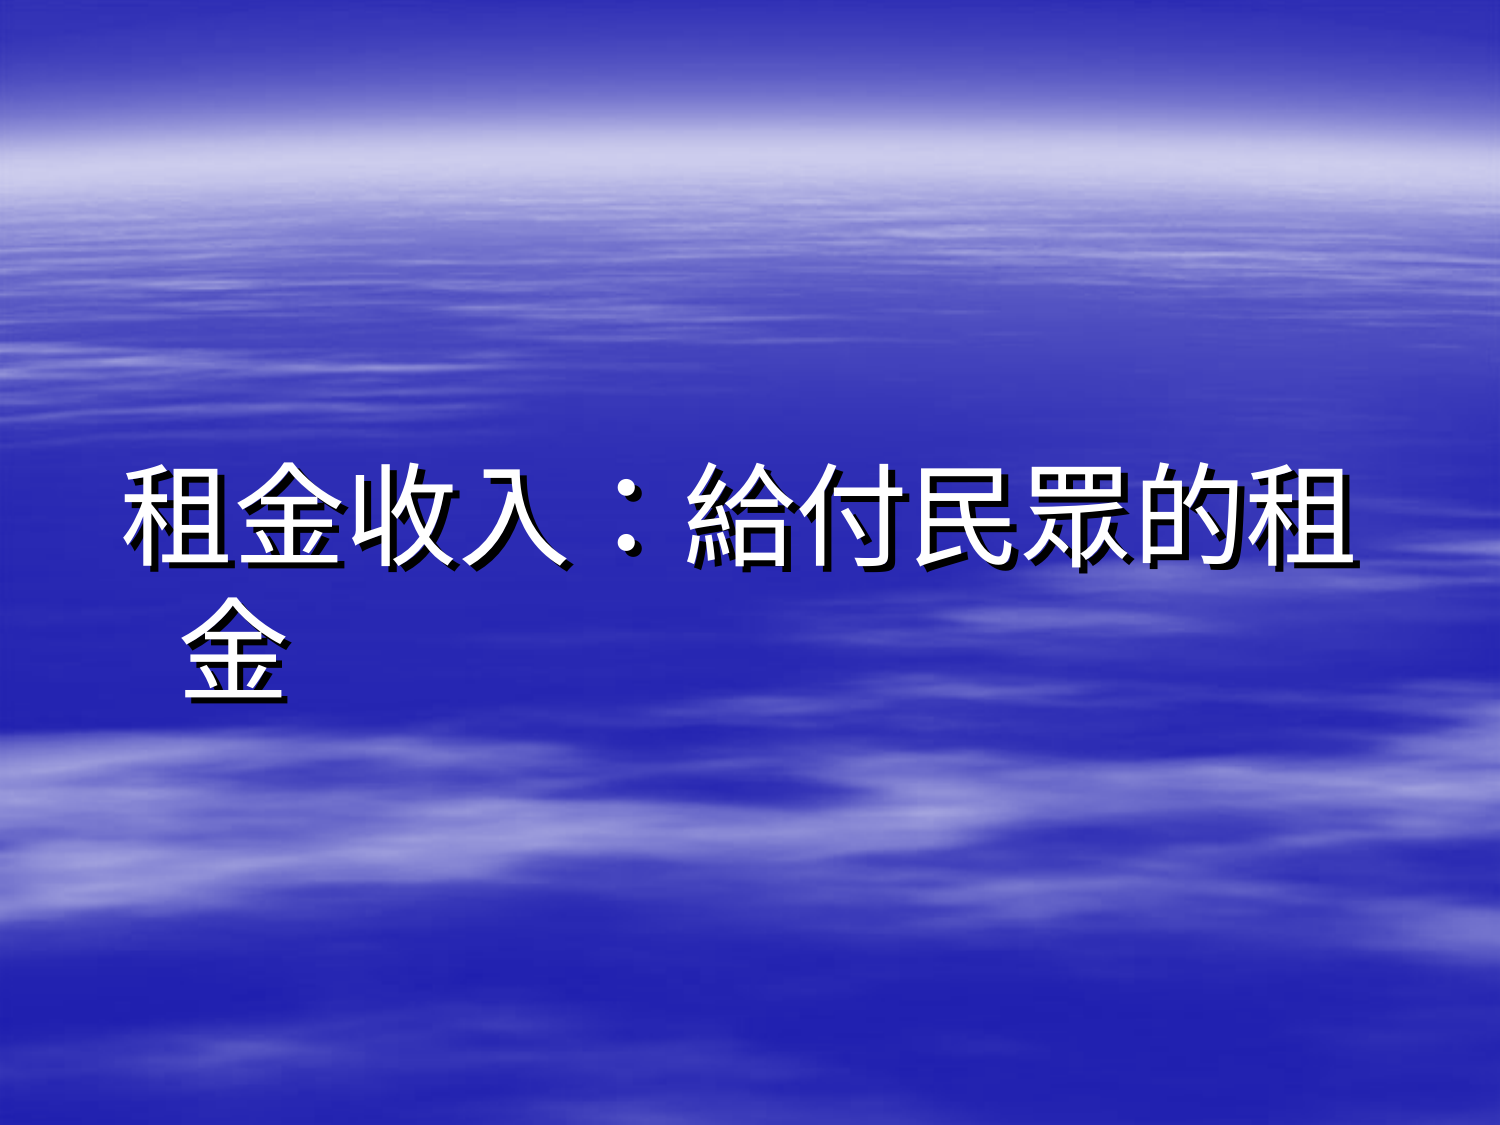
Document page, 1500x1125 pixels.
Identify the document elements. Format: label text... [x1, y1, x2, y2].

list 租金收入：給付民眾的租金 [49, 275, 1451, 1001]
